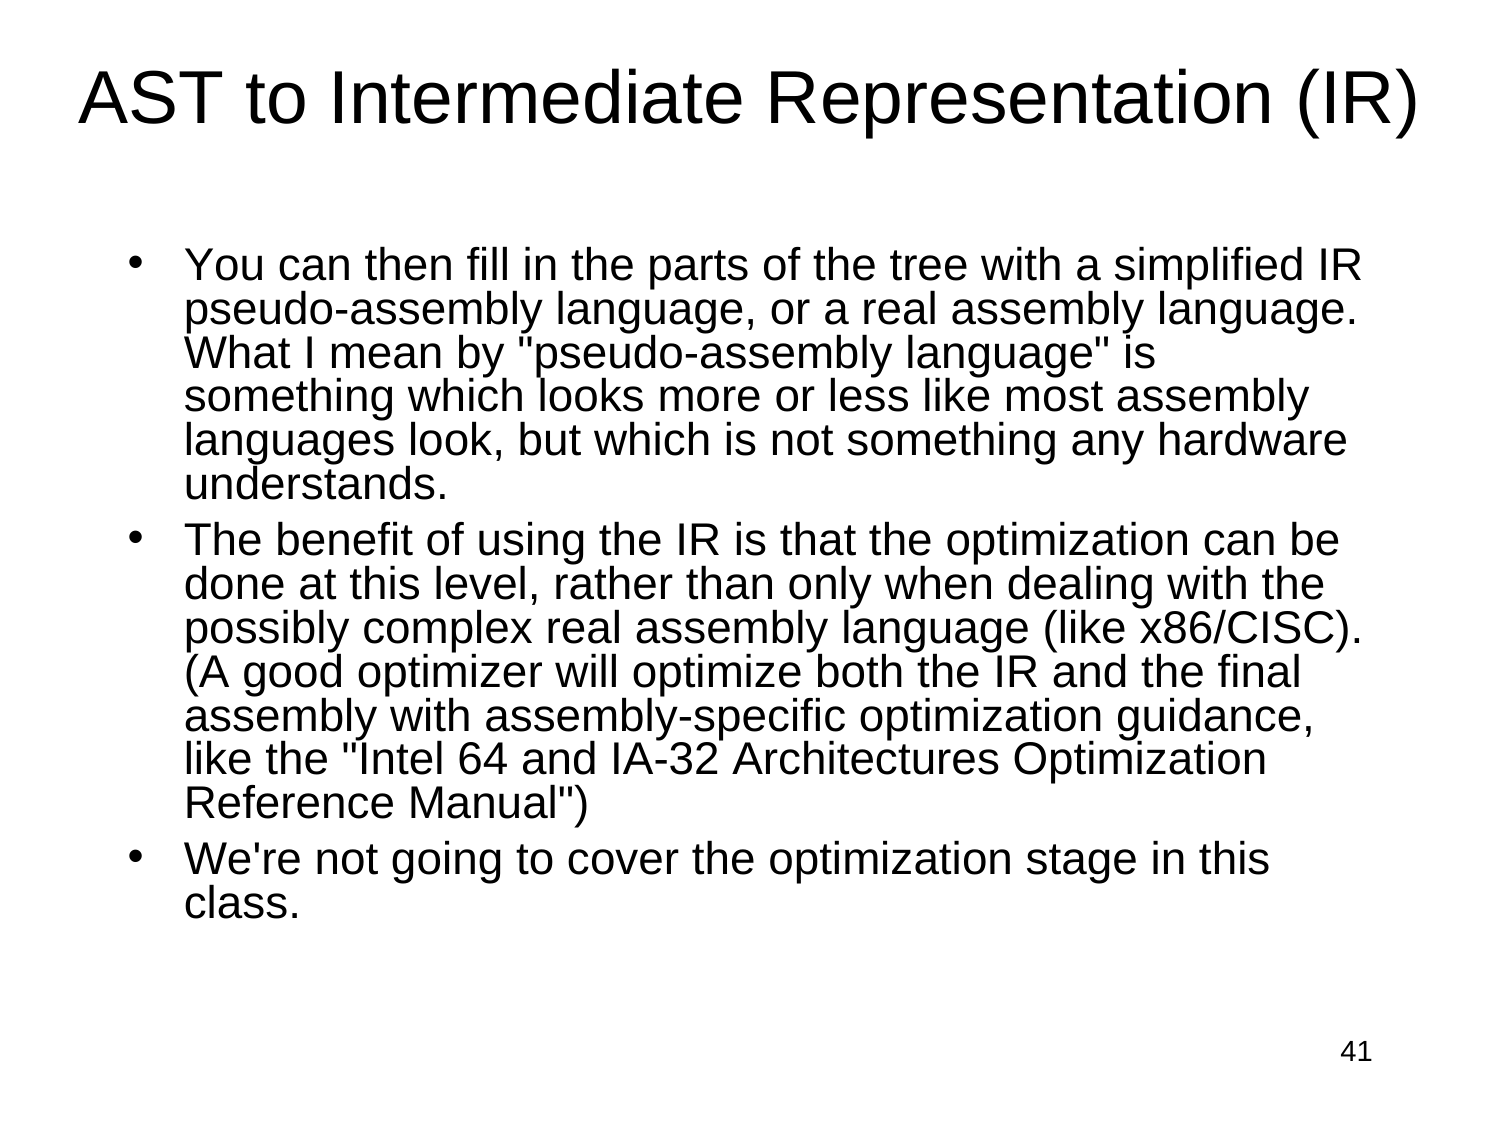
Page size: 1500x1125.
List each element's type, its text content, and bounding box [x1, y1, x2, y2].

title AST to Intermediate Representation (IR) [0, 0, 1500, 188]
list You can then fill in the parts of the tree with a simplified IR pseudo-assembly language, or a real assembly language. What I mean by "pseudo-assembly language" is something which looks more or less like most assembly languages look, but which is not something any hardware understands. The benefit of using the IR is that the optimization can be done at this level, rather than only when dealing with the possibly complex real assembly language (like x86/CISC). (A good optimizer will optimize both the IR and the final assembly with assembly-specific optimization guidance, like the "Intel 64 and IA-32 Architectures Optimization Reference Manual") We're not going to cover the optimization stage in this class. [112, 237, 1388, 1051]
text_box <number> [1074, 1025, 1388, 1101]
